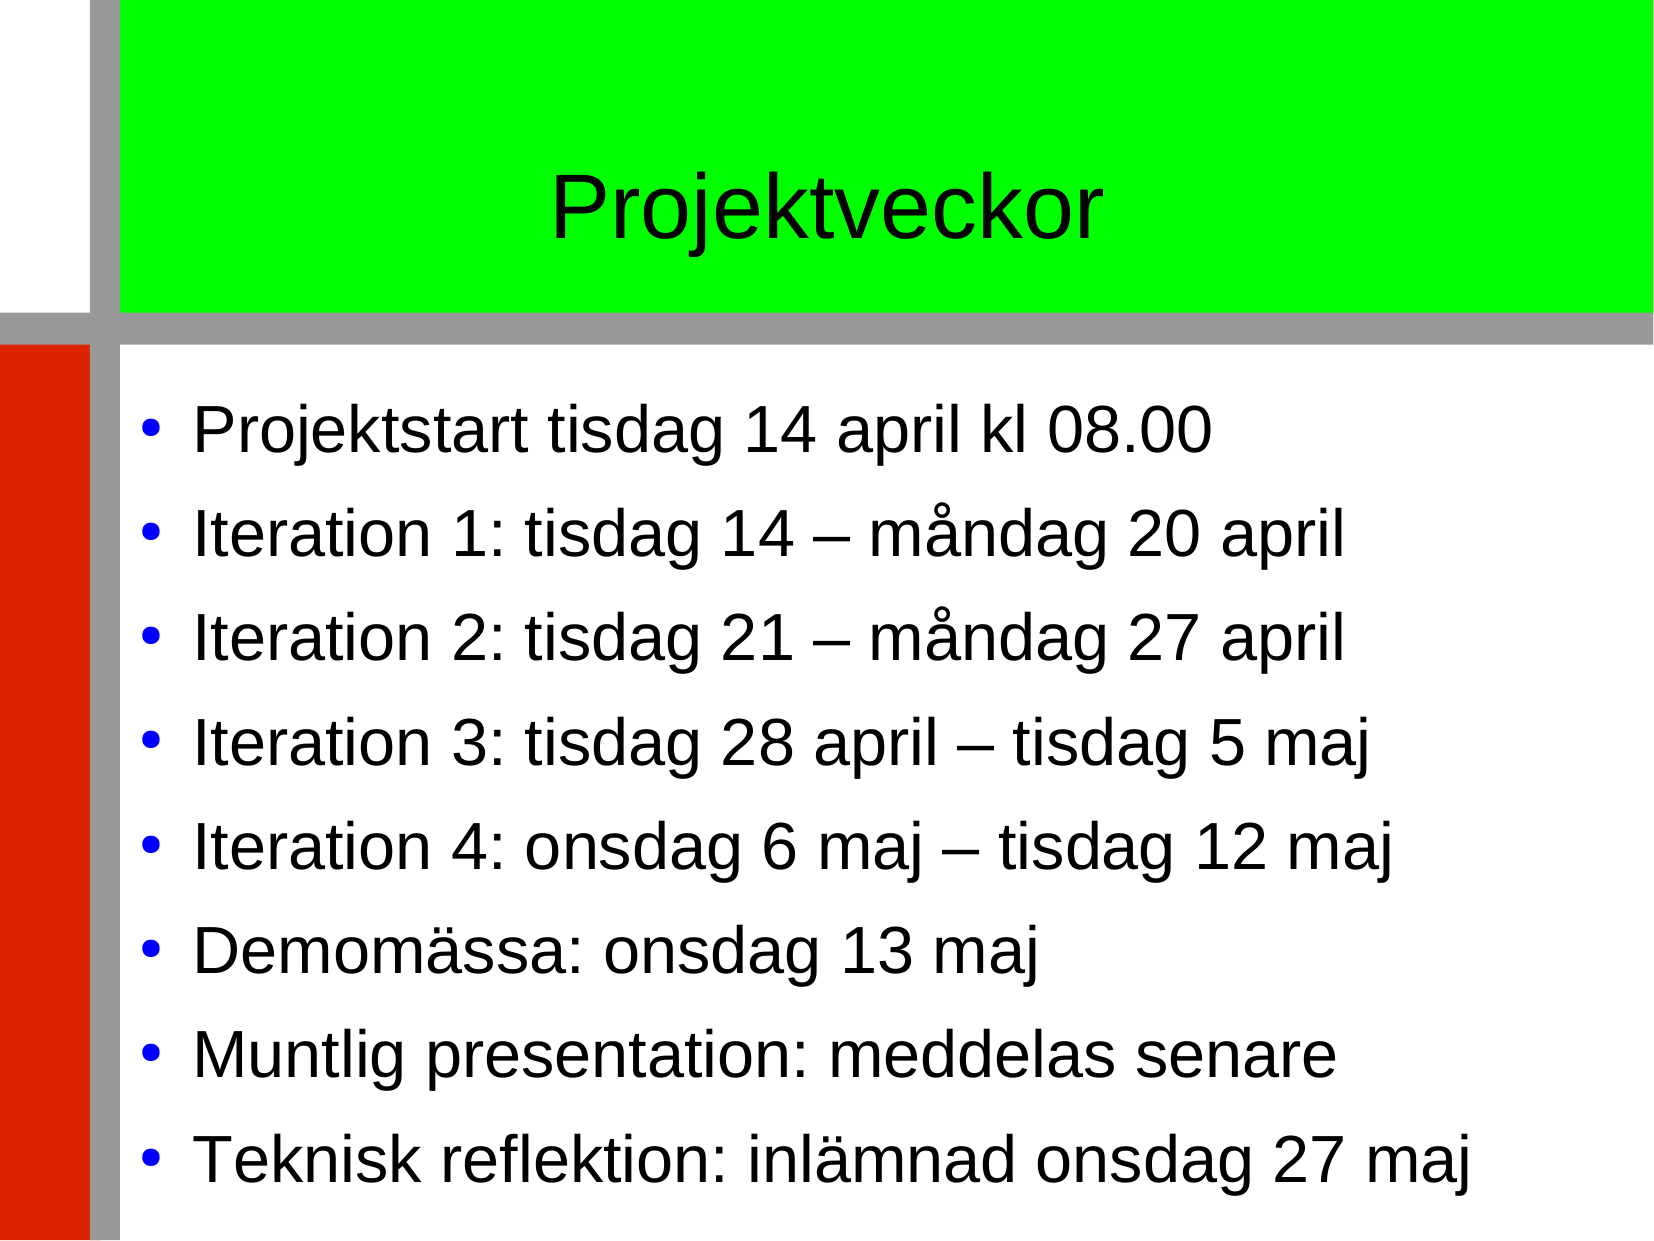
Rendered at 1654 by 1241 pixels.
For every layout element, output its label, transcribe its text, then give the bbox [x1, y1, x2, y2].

list Projektstart tisdag 14 april kl 08.00 Iteration 1: tisdag 14 – måndag 20 april Iteration 2: tisdag 21 – måndag 27 april Iteration 3: tisdag 28 april – tisdag 5 maj Iteration 4: onsdag 6 maj – tisdag 12 maj Demomässa: onsdag 13 maj Muntlig presentation: meddelas senare Teknisk reflektion: inlämnad onsdag 27 maj [121, 391, 1534, 1197]
title Projektveckor [121, 102, 1534, 310]
